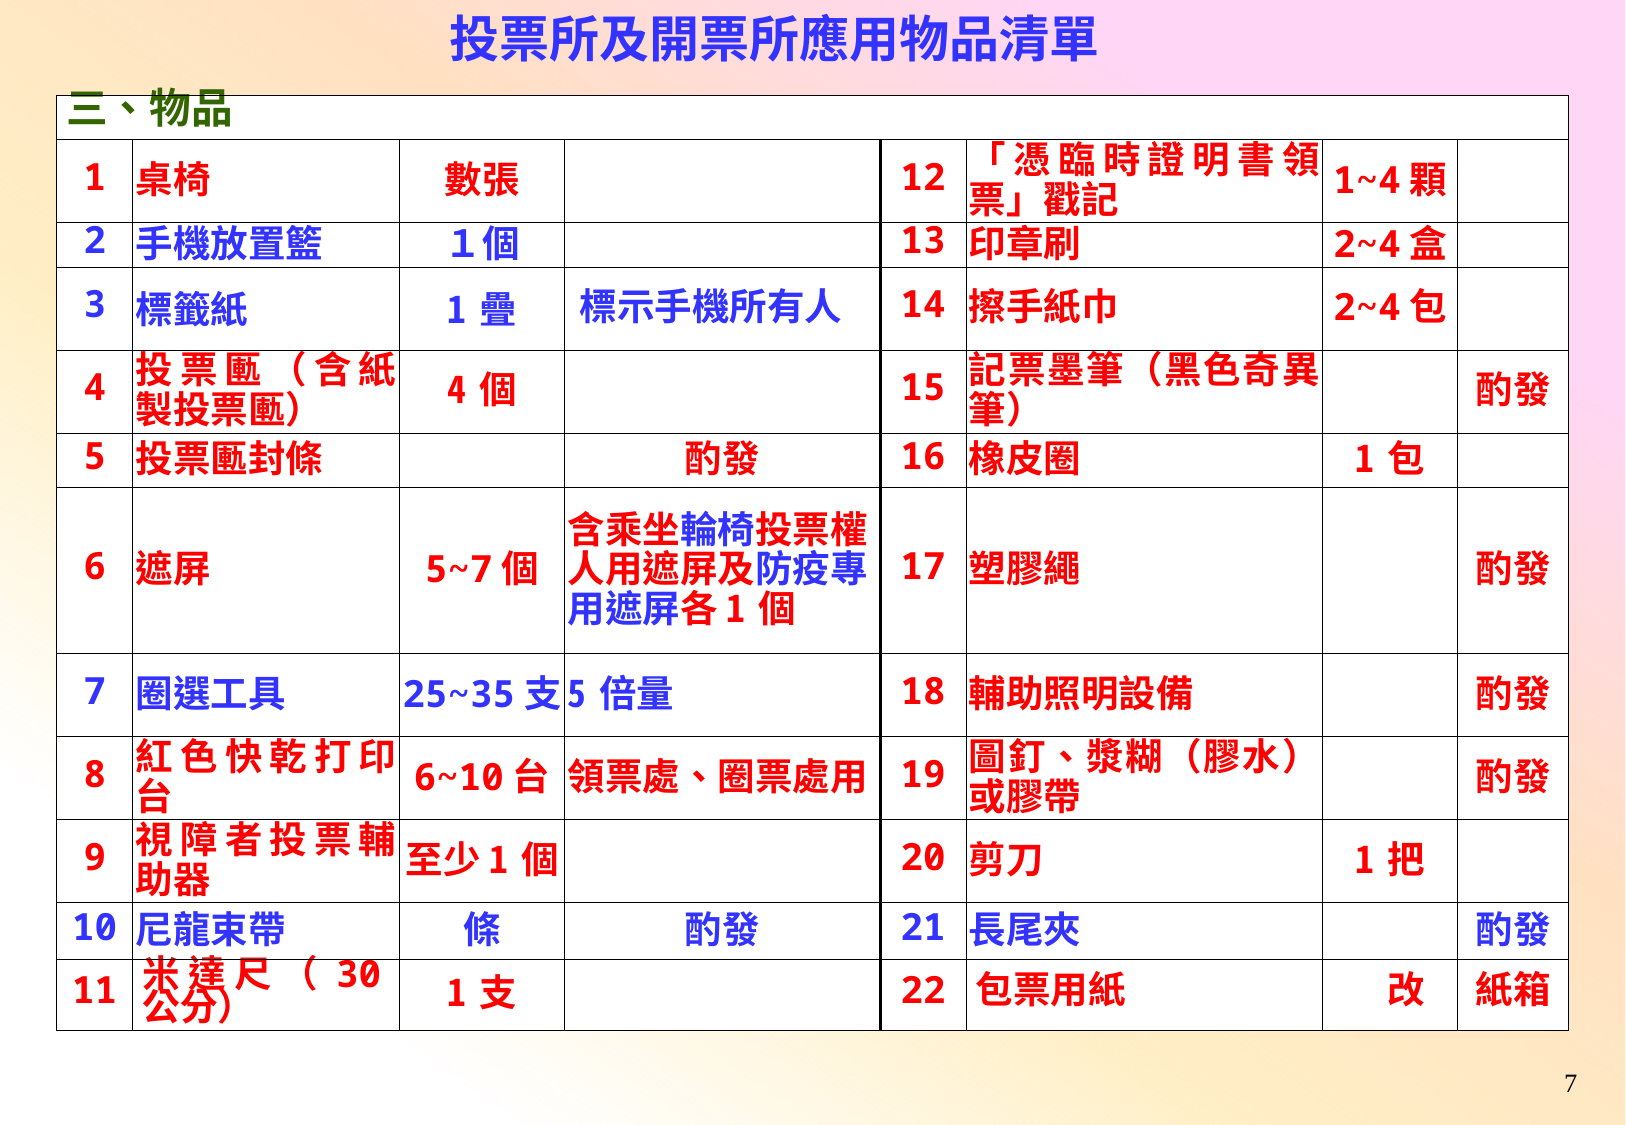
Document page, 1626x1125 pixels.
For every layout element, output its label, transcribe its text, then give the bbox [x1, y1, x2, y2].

table_cell 記票墨筆（黑色奇異筆） [967, 351, 1322, 433]
table_cell 5倍量 [565, 654, 879, 736]
table_cell 領票處、圈票處用 [565, 737, 879, 819]
table_cell 遮屏 [133, 488, 399, 653]
table_header 三、物品 [57, 96, 1568, 139]
table_cell 12 [882, 140, 966, 222]
table_cell 視障者投票輔助器 [133, 820, 399, 902]
table_cell 投票匭（含紙製投票匭） [133, 351, 399, 433]
table_cell 7 [57, 654, 132, 736]
table_cell 酌發 [1458, 737, 1568, 819]
table_cell 紙箱 [1458, 960, 1568, 1030]
table_cell 10 [57, 903, 132, 959]
table_cell 25~35支 [400, 654, 564, 736]
table_cell 11 [57, 960, 132, 1030]
table_cell 酌發 [1458, 903, 1568, 959]
table_cell 桌椅 [133, 140, 399, 222]
table_cell 圖釘、漿糊（膠水）或膠帶 [967, 737, 1322, 819]
table_cell 剪刀 [967, 820, 1322, 902]
table_cell 酌發 [565, 903, 879, 959]
table_cell 3 [57, 268, 132, 350]
table_cell 6 [57, 488, 132, 653]
table_cell 2~4盒 [1323, 223, 1457, 267]
table_cell [1458, 140, 1568, 222]
table_cell [1323, 654, 1457, 736]
table_cell 9 [57, 820, 132, 902]
table_cell [565, 960, 879, 1030]
table_cell [565, 223, 879, 267]
table_cell [565, 820, 879, 902]
picture [0, 0, 1626, 1125]
table_cell [565, 351, 879, 433]
table_cell 6~10台 [400, 737, 564, 819]
table_cell [1458, 434, 1568, 487]
table_cell [1458, 268, 1568, 350]
table_cell [1323, 351, 1457, 433]
table_cell 22 [882, 960, 966, 1030]
table_cell 投票匭封條 [133, 434, 399, 487]
table_cell 17 [882, 488, 966, 653]
table_cell 輔助照明設備 [967, 654, 1322, 736]
table_cell [400, 434, 564, 487]
table_cell 1支 [400, 960, 564, 1030]
table_cell 1疊 [400, 268, 564, 350]
text_box 7 [1296, 1058, 1593, 1107]
table_cell 數張 [400, 140, 564, 222]
table_cell 20 [882, 820, 966, 902]
table_cell 1把 [1323, 820, 1457, 902]
table_cell 標示手機所有人 [565, 268, 879, 350]
table_cell 橡皮圈 [967, 434, 1322, 487]
table_cell 14 [882, 268, 966, 350]
table_cell １個 [400, 223, 564, 267]
table_cell 含乘坐輪椅投票權人用遮屏及防疫專用遮屏各1個 [565, 488, 879, 653]
table_cell 酌發 [1458, 351, 1568, 433]
table_cell 2~4包 [1323, 268, 1457, 350]
table_cell 1~4顆 [1323, 140, 1457, 222]
table_cell 長尾夾 [967, 903, 1322, 959]
table_cell 4個 [400, 351, 564, 433]
table_cell 手機放置籃 [133, 223, 399, 267]
table_cell 1 [57, 140, 132, 222]
table_cell 8 [57, 737, 132, 819]
table_cell 酌發 [1458, 654, 1568, 736]
table_cell 至少1個 [400, 820, 564, 902]
table_cell 尼龍束帶 [133, 903, 399, 959]
table_cell 包票用紙 [967, 960, 1322, 1030]
table_cell 紅色快乾打印台 [133, 737, 399, 819]
table_cell 「憑臨時證明書領票」戳記 [967, 140, 1322, 222]
table_cell 13 [882, 223, 966, 267]
table_cell 擦手紙巾 [967, 268, 1322, 350]
table_cell 19 [882, 737, 966, 819]
table_cell 18 [882, 654, 966, 736]
table_cell 5~7個 [400, 488, 564, 653]
table_cell 2 [57, 223, 132, 267]
table_cell 16 [882, 434, 966, 487]
table_cell [1323, 737, 1457, 819]
table_cell 條 [400, 903, 564, 959]
table_cell 印章刷 [967, 223, 1322, 267]
table_cell 塑膠繩 [967, 488, 1322, 653]
table_cell [1323, 903, 1457, 959]
table_cell 1包 [1323, 434, 1457, 487]
table_cell [1458, 223, 1568, 267]
table_cell [1458, 820, 1568, 902]
table_cell [565, 140, 879, 222]
table_cell 圈選工具 [133, 654, 399, 736]
table_cell 5 [57, 434, 132, 487]
table_cell 15 [882, 351, 966, 433]
table_cell [1323, 488, 1457, 653]
table_cell 4 [57, 351, 132, 433]
table_cell 米達尺（30公分） [133, 960, 399, 1030]
table_cell 酌發 [1458, 488, 1568, 653]
table_cell 標籤紙 [133, 268, 399, 350]
table_cell 酌發 [565, 434, 879, 487]
text_box 投票所及開票所應用物品清單 [434, 0, 1144, 76]
table_cell 改 [1323, 960, 1457, 1030]
table_cell 21 [882, 903, 966, 959]
